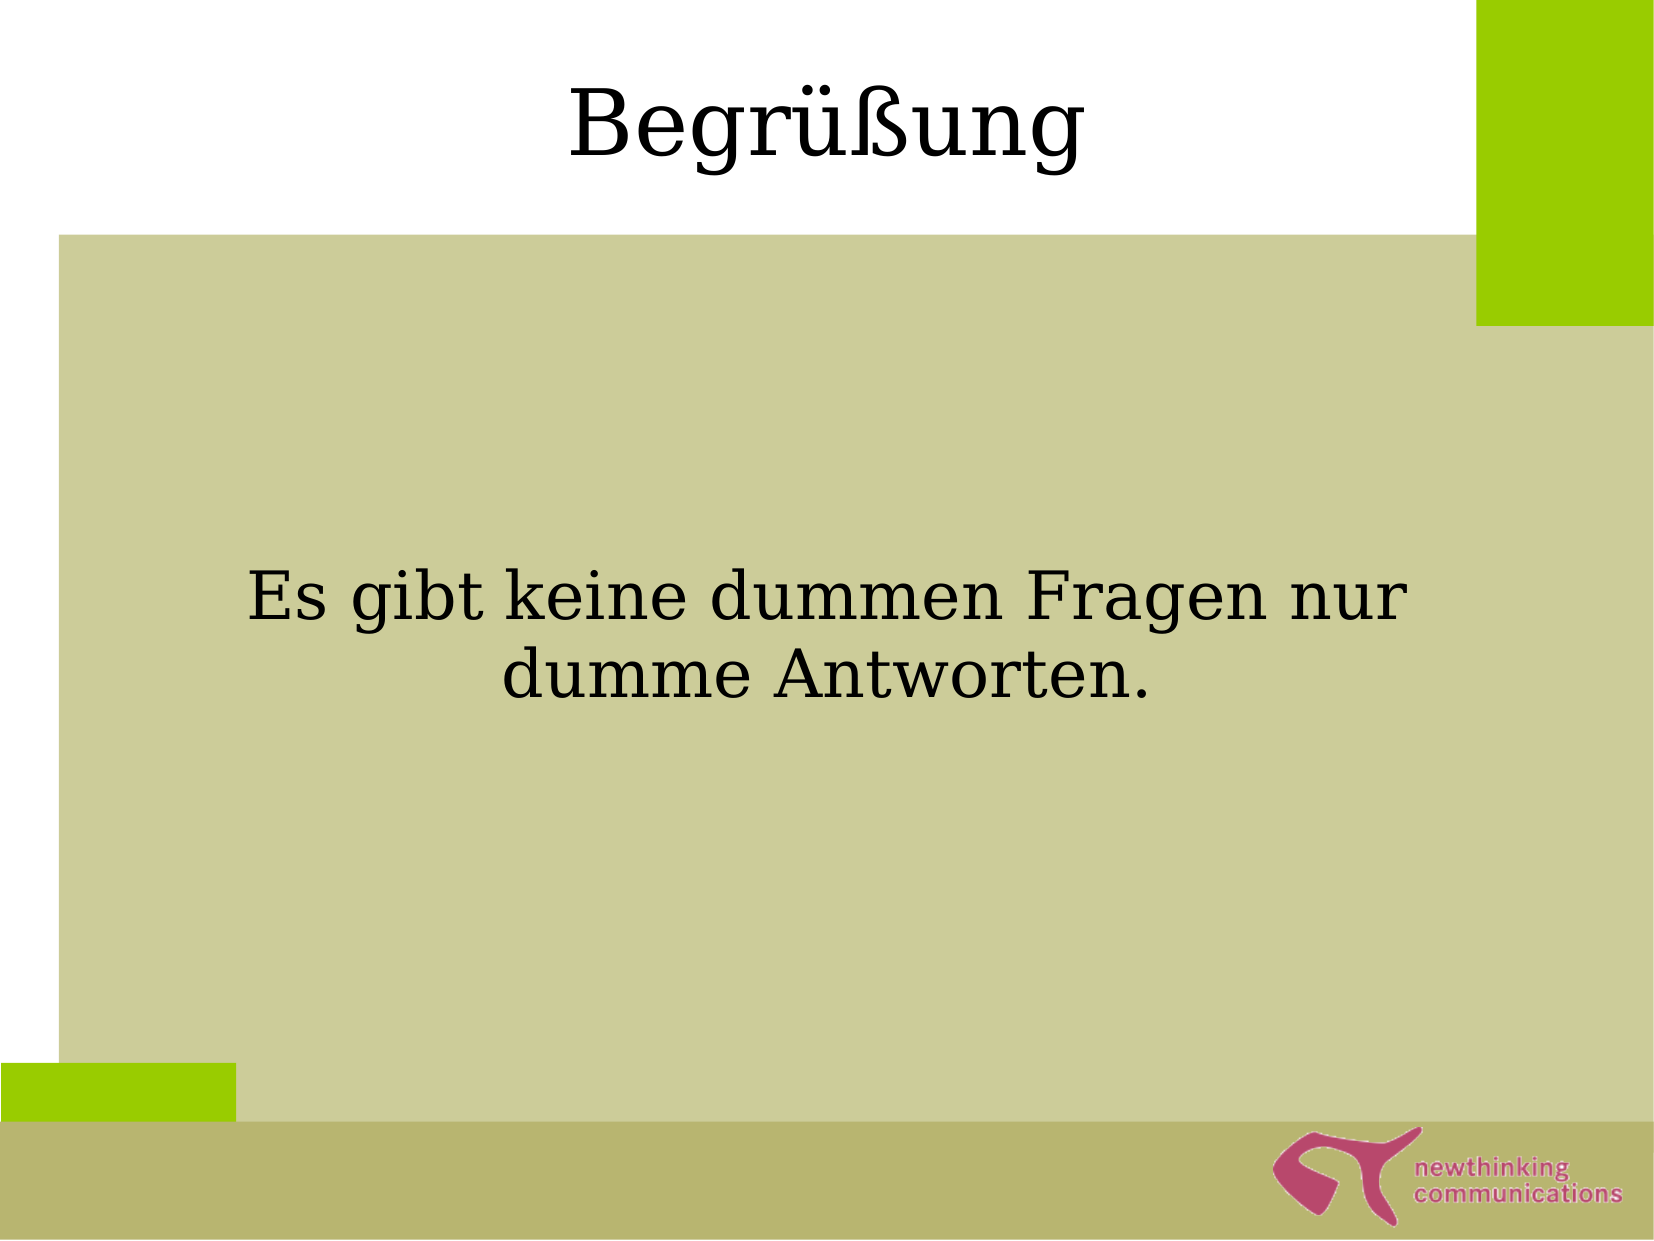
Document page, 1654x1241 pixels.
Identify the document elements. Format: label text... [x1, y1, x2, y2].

subtitle Es gibt keine dummen Fragen nur dumme Antworten. [121, 244, 1534, 1026]
picture [1273, 1127, 1641, 1241]
title Begrüßung [121, 20, 1534, 228]
